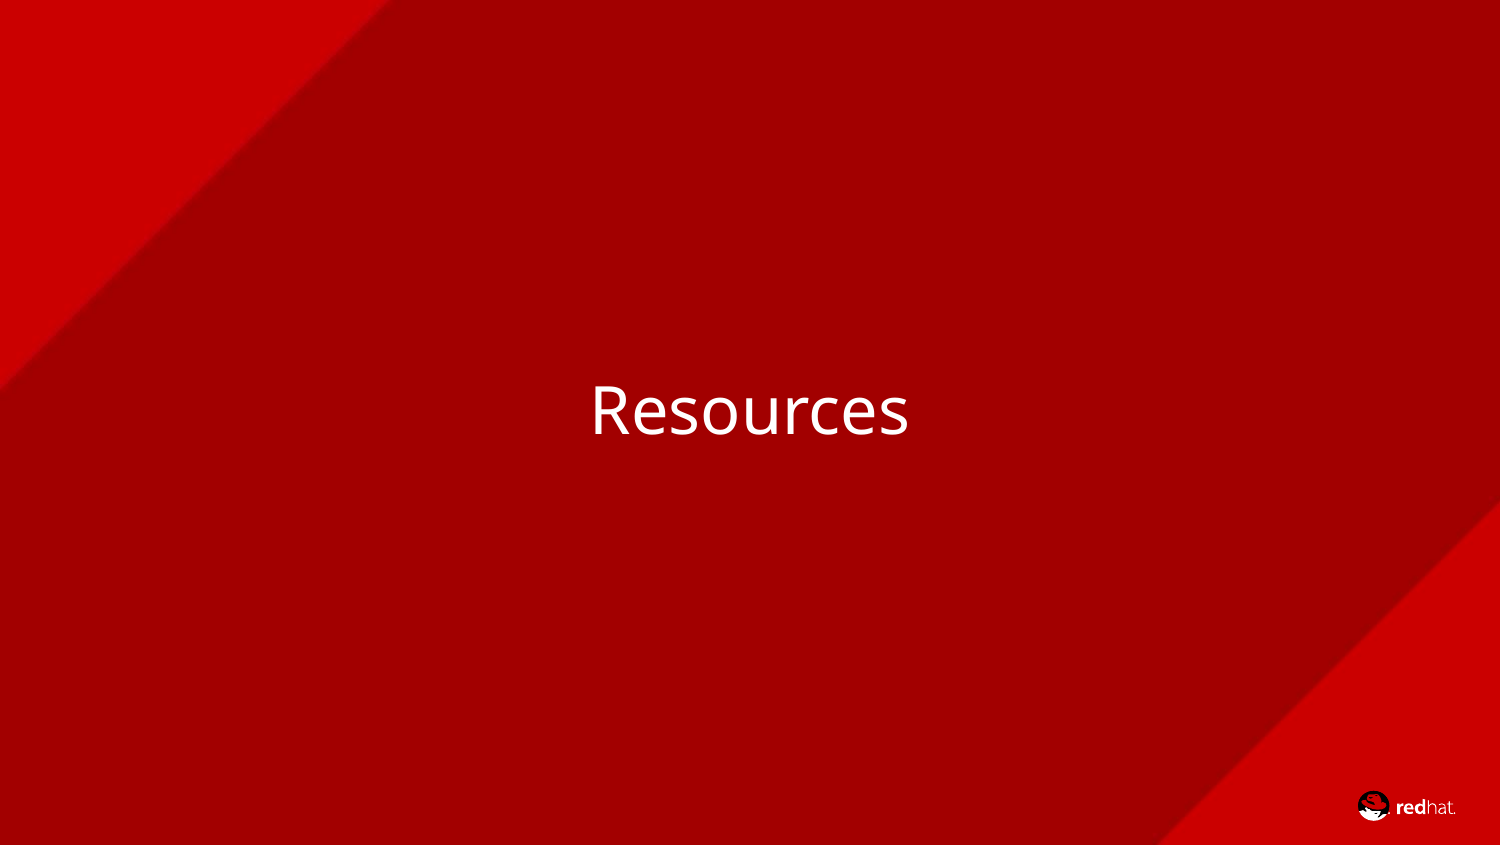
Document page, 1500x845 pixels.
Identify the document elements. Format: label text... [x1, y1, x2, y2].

title Resources [112, 330, 1388, 486]
picture [0, 0, 1500, 845]
